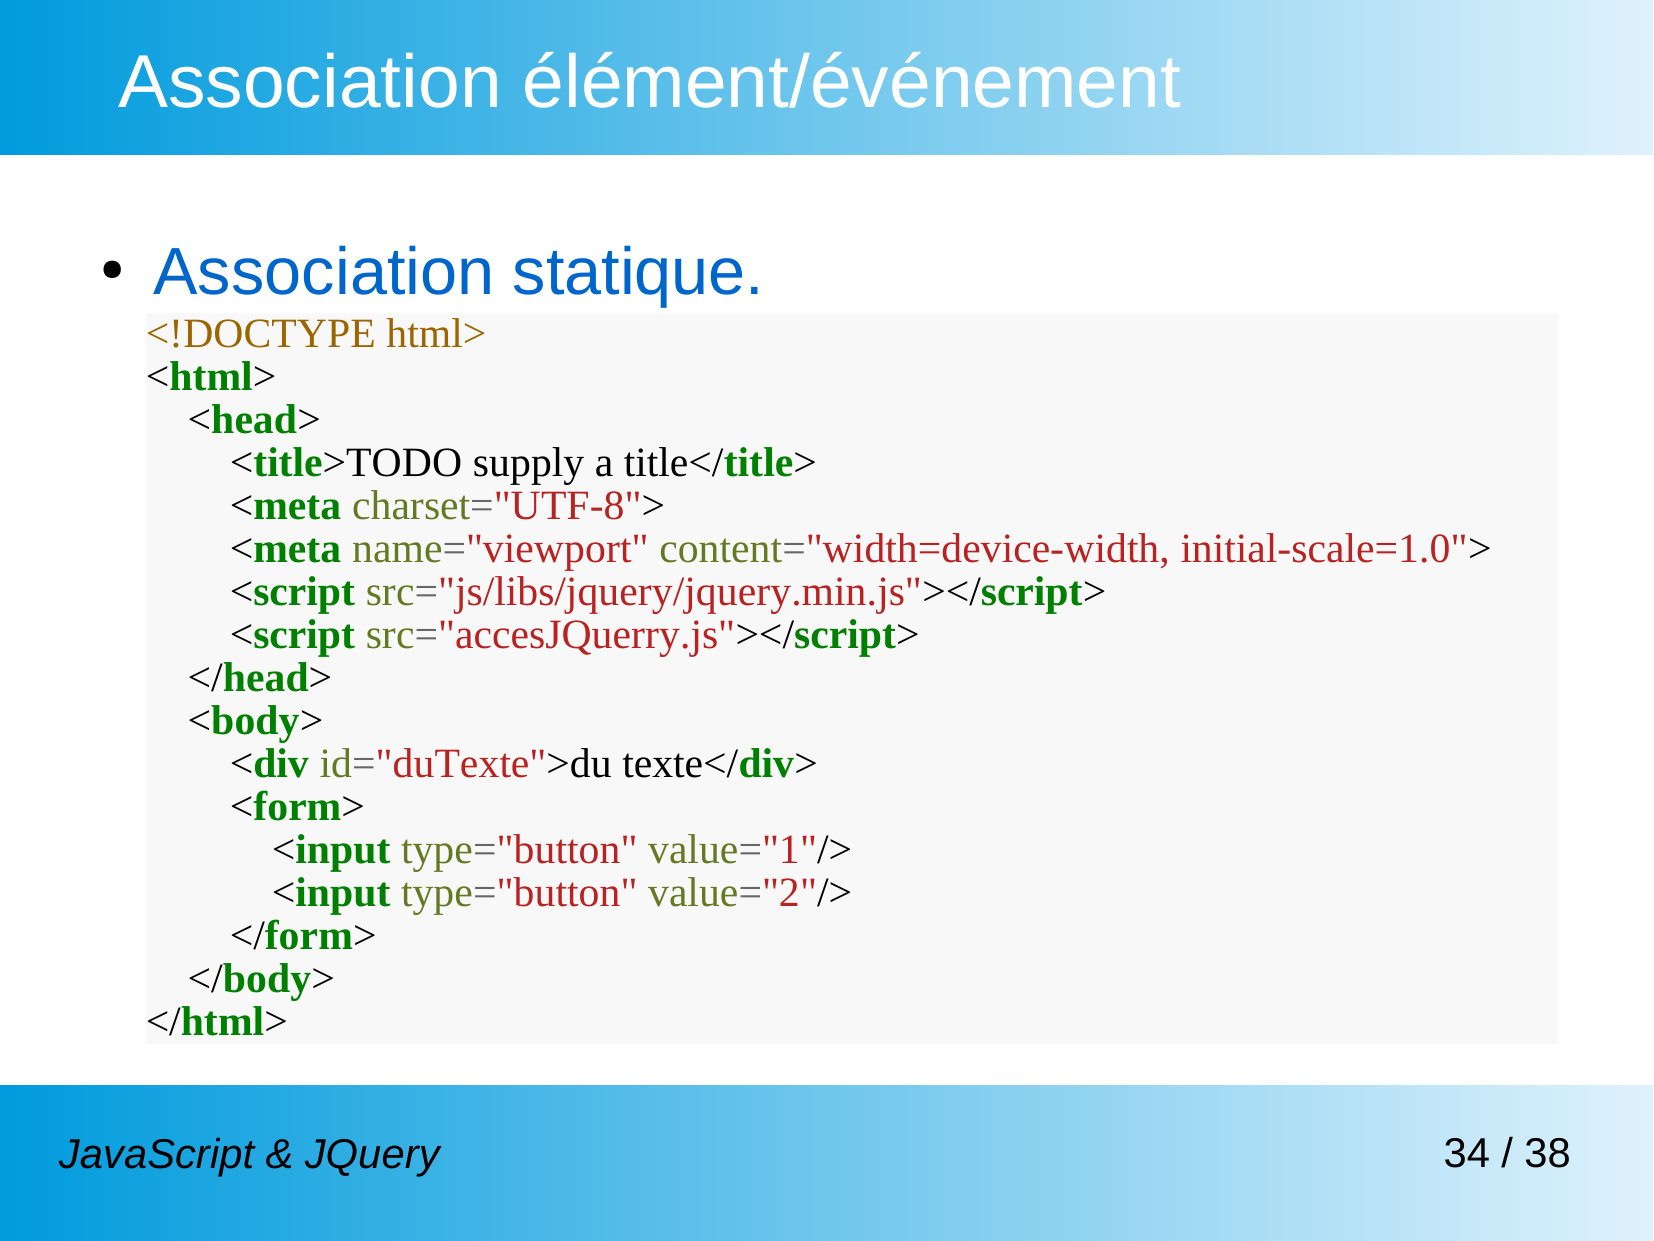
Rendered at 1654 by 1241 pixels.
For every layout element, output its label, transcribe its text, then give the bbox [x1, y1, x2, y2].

list Association statique. [82, 234, 1571, 330]
text_box <!DOCTYPE html> <html> <head> <title>TODO supply a title</title> <meta charset="UTF-8"> <meta name="viewport" content="width=device-width, initial-scale=1.0"> <script src="js/libs/jquery/jquery.min.js"></script> <script src="accesJQuerry.js"></script> </head> <body> <div id="duTexte">du texte</div> <form> <input type="button" value="1"/> <input type="button" value="2"/> </form> </body> </html> [145, 313, 1558, 1045]
title Association élément/événement [47, 28, 1536, 134]
